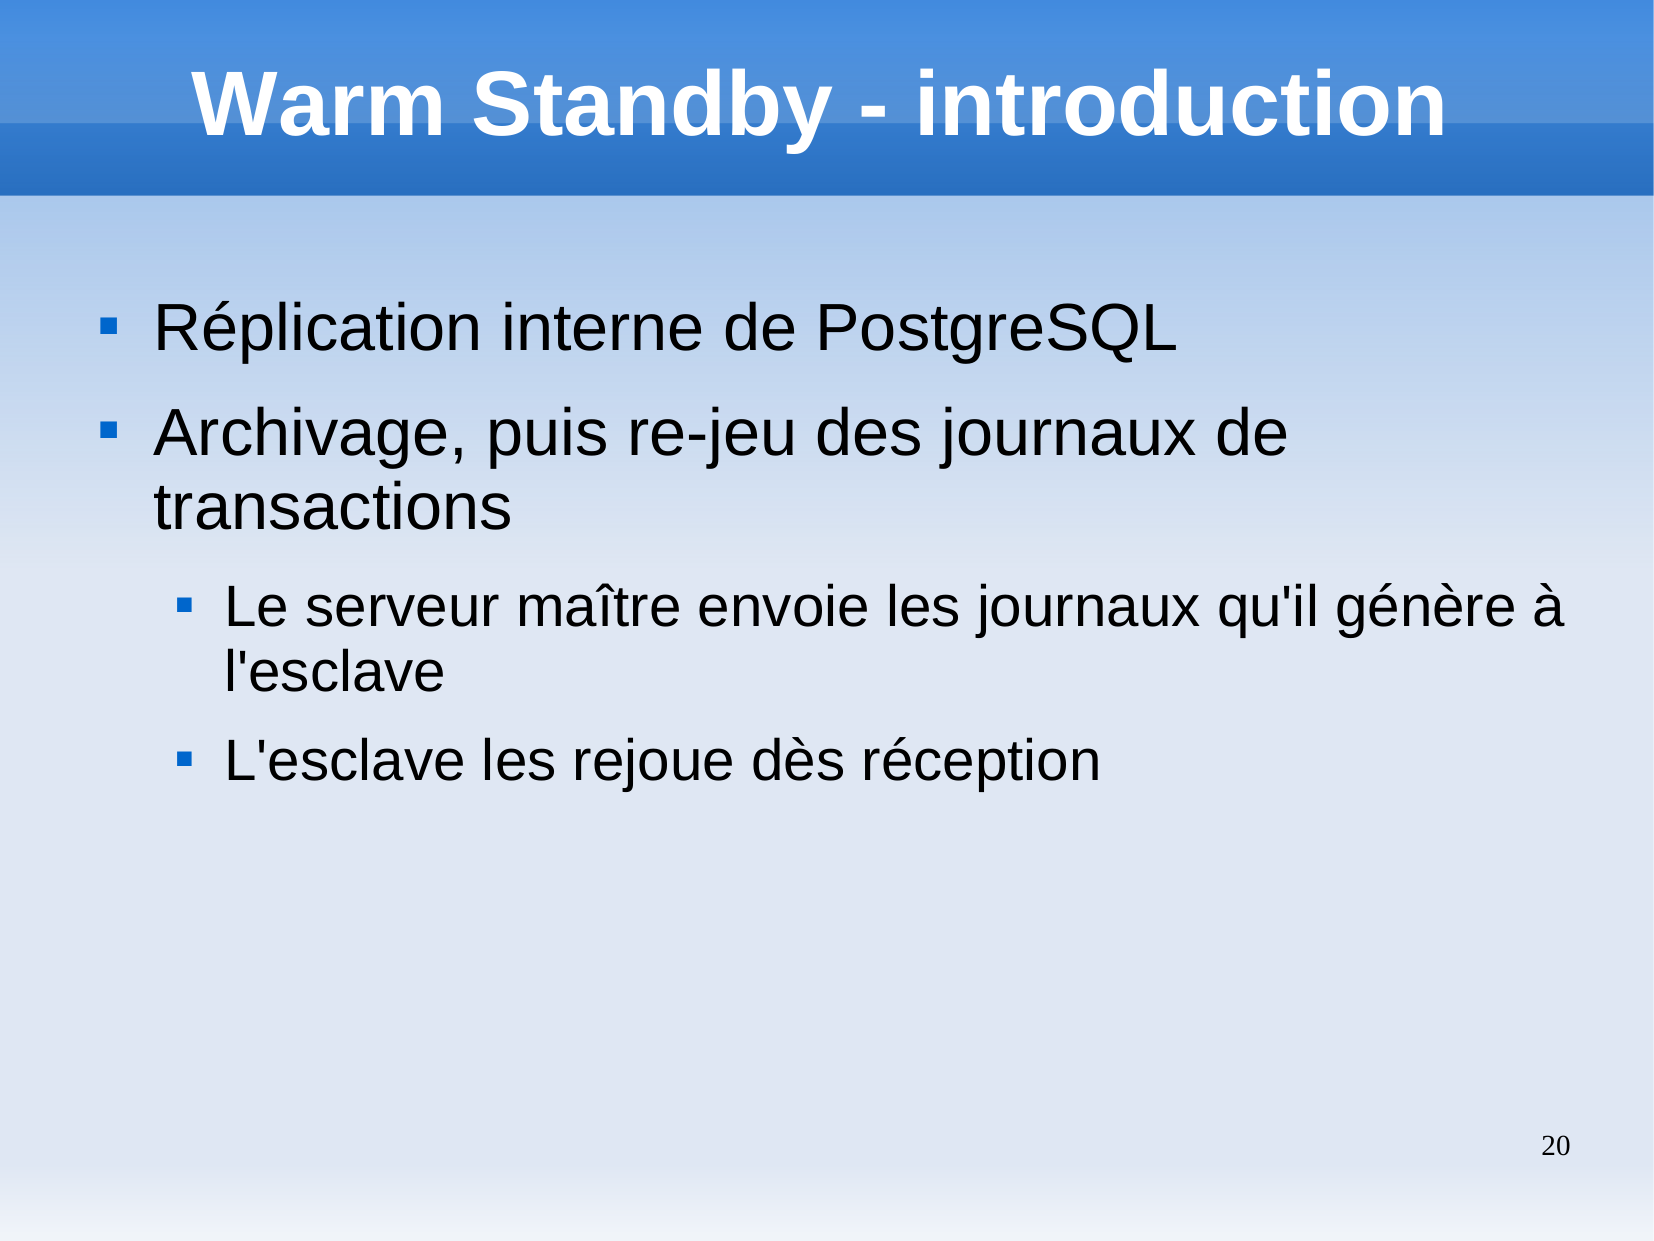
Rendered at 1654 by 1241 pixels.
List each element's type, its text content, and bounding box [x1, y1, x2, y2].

title Warm Standby - introduction [76, 0, 1565, 208]
list Réplication interne de PostgreSQL Archivage, puis re-jeu des journaux de transactions Le serveur maître envoie les journaux qu'il génère à l'esclave L'esclave les rejoue dès réception [82, 290, 1571, 1109]
picture [0, 0, 1654, 1241]
